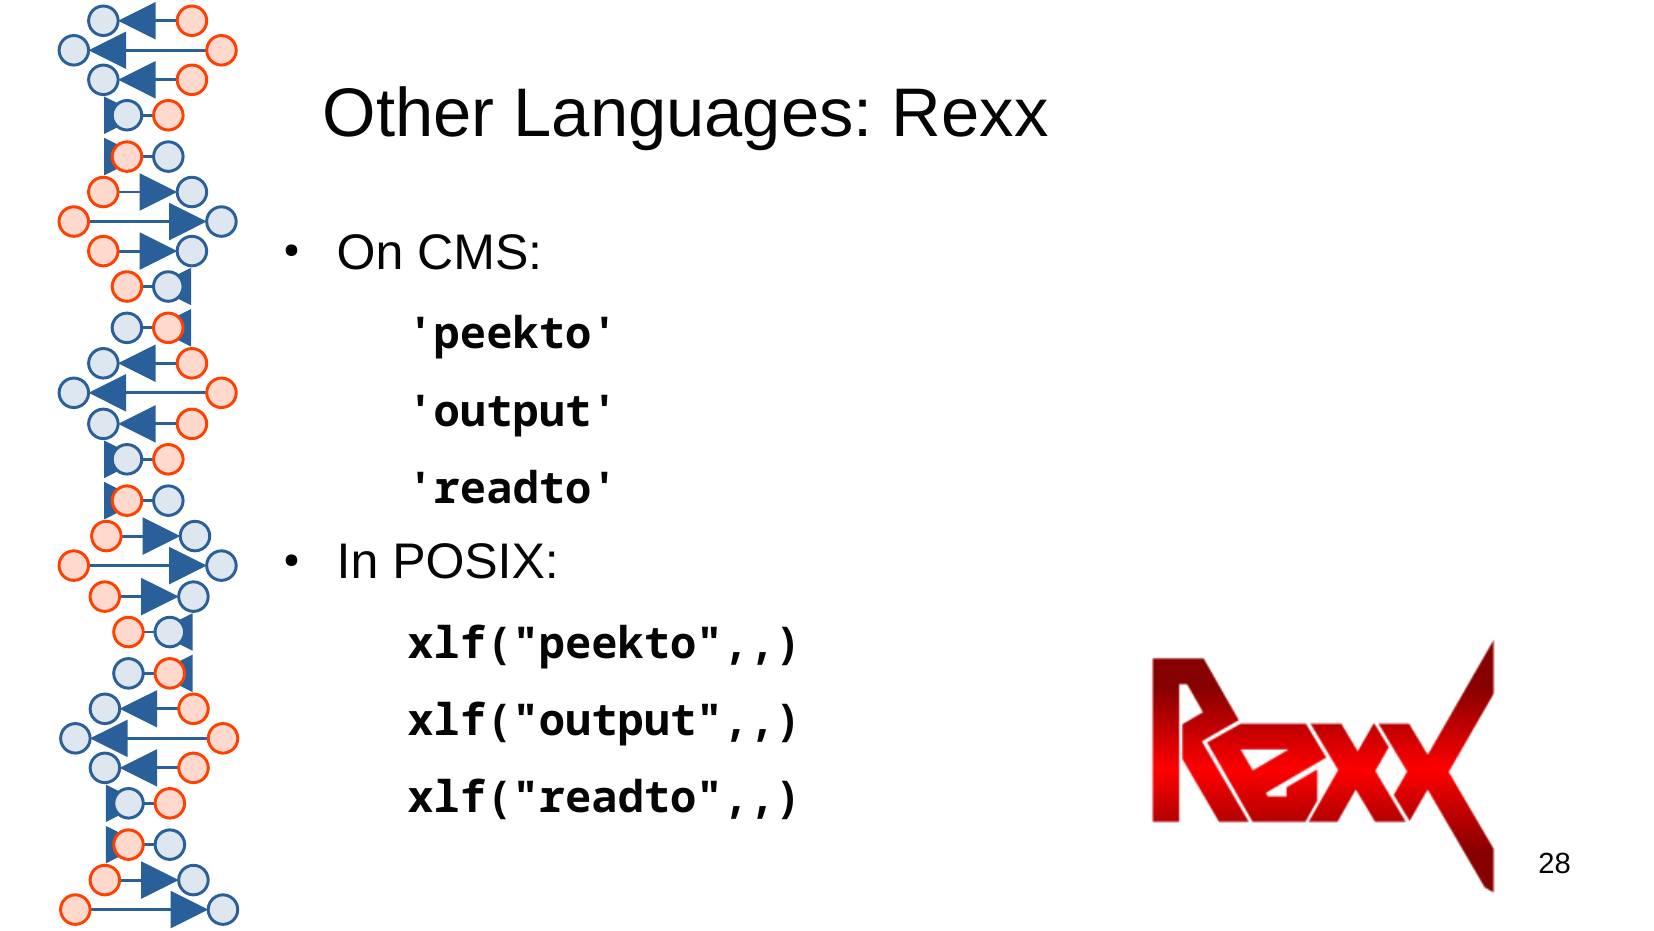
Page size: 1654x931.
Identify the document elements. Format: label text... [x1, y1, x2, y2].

picture [1146, 633, 1501, 901]
list On CMS: 'peekto' 'output' 'readto' In POSIX: xlf("peekto",,) xlf("output",,) xlf("readto",,) [265, 224, 1595, 901]
title Other Languages: Rexx [265, 35, 1595, 189]
